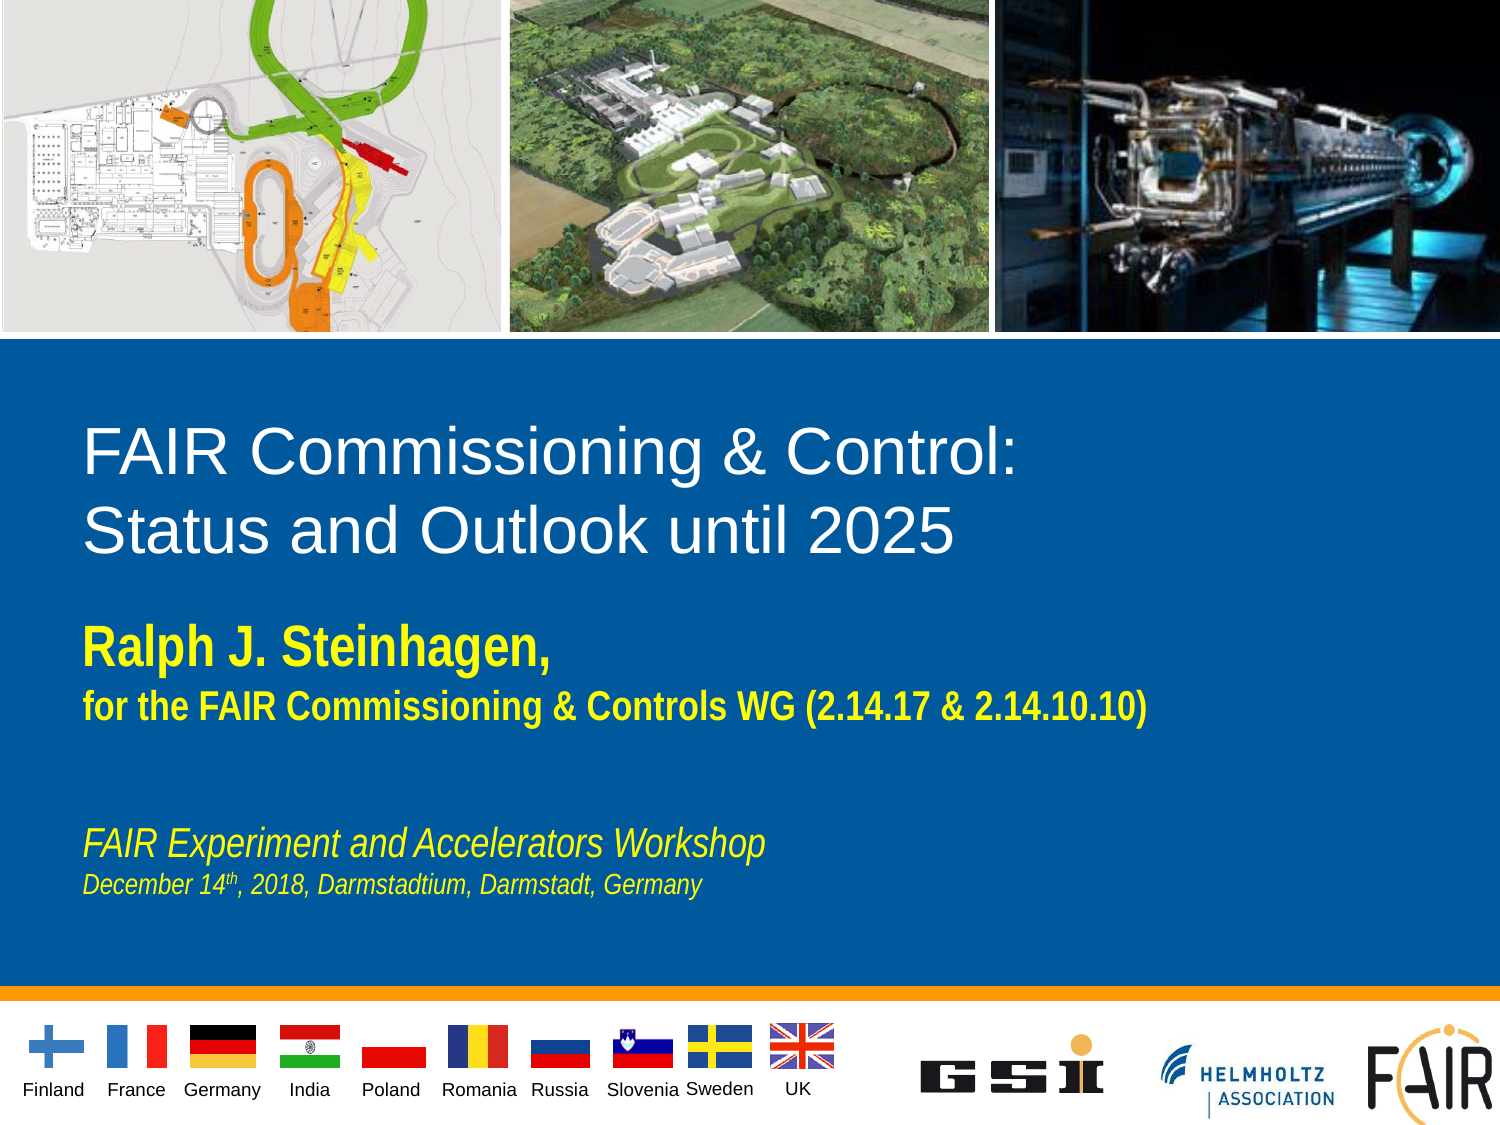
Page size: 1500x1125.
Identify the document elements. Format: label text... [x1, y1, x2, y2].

text_box FAIR Experiment and Accelerators Workshop December 14th, 2018, Darmstadtium, Darmstadt, Germany [82, 815, 1430, 866]
text_box [0, 339, 1500, 1001]
picture [1368, 1024, 1492, 1125]
text_box France [107, 1078, 172, 1101]
picture [995, 0, 1500, 332]
picture [1152, 1037, 1342, 1125]
text_box Romania [441, 1078, 523, 1101]
text_box Ralph J. Steinhagen, for the FAIR Commissioning & Controls WG (2.14.17 & 2.14.10.10) [82, 608, 1316, 679]
picture [190, 1025, 256, 1068]
picture [280, 1025, 340, 1068]
text_box Finland [22, 1077, 91, 1101]
picture [362, 1025, 426, 1068]
picture [613, 1025, 673, 1068]
text_box Poland [361, 1078, 426, 1101]
text_box FAIR Commissioning & Control: Status and Outlook until 2025 [82, 407, 1430, 600]
picture [531, 1025, 590, 1068]
text_box UK [785, 1076, 822, 1099]
text_box Sweden [685, 1076, 759, 1099]
picture [509, 0, 989, 332]
picture [448, 1025, 508, 1068]
text_box Russia [531, 1077, 595, 1101]
text_box India [289, 1078, 336, 1101]
picture [770, 1023, 834, 1069]
text_box Germany [183, 1078, 267, 1101]
picture [919, 1032, 1105, 1095]
picture [0, 0, 503, 332]
picture [688, 1025, 752, 1068]
picture [29, 1025, 84, 1068]
text_box Slovenia [606, 1077, 685, 1100]
picture [107, 1025, 167, 1068]
